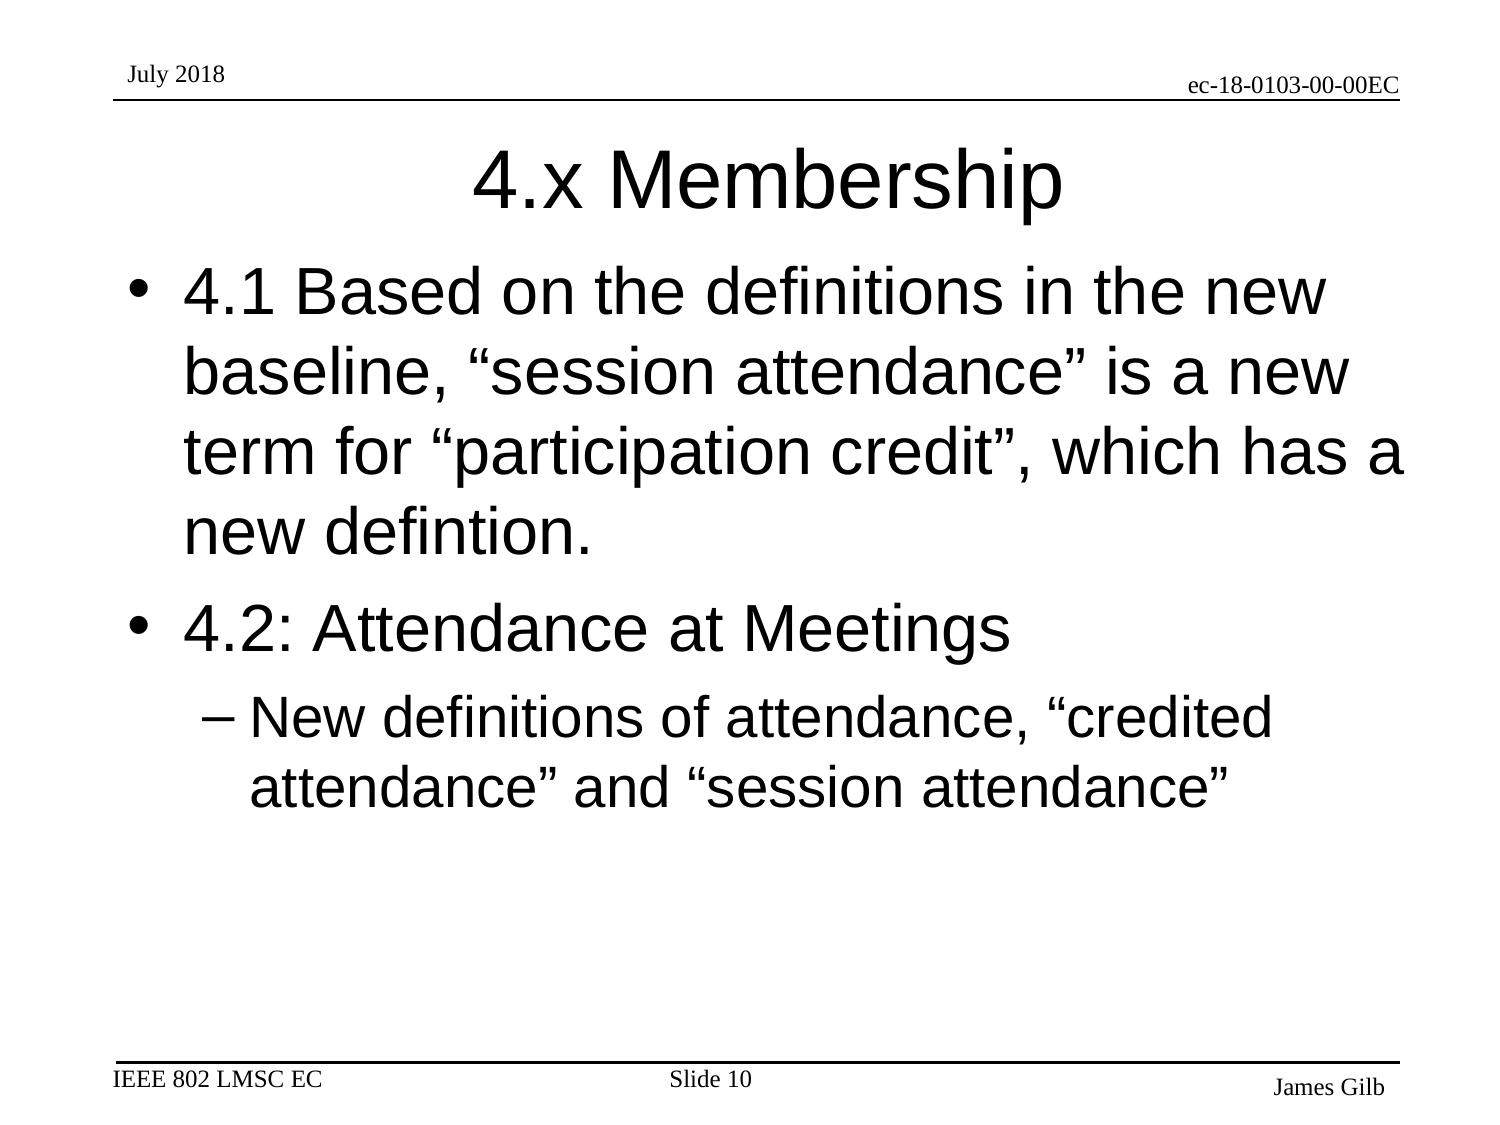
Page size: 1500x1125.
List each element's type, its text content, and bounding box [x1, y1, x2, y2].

title 4.x Membership [112, 112, 1426, 238]
list 4.1 Based on the definitions in the new baseline, “session attendance” is a new term for “participation credit”, which has a new defintion. 4.2: Attendance at Meetings New definitions of attendance, “credited attendance” and “session attendance” [112, 239, 1426, 1051]
